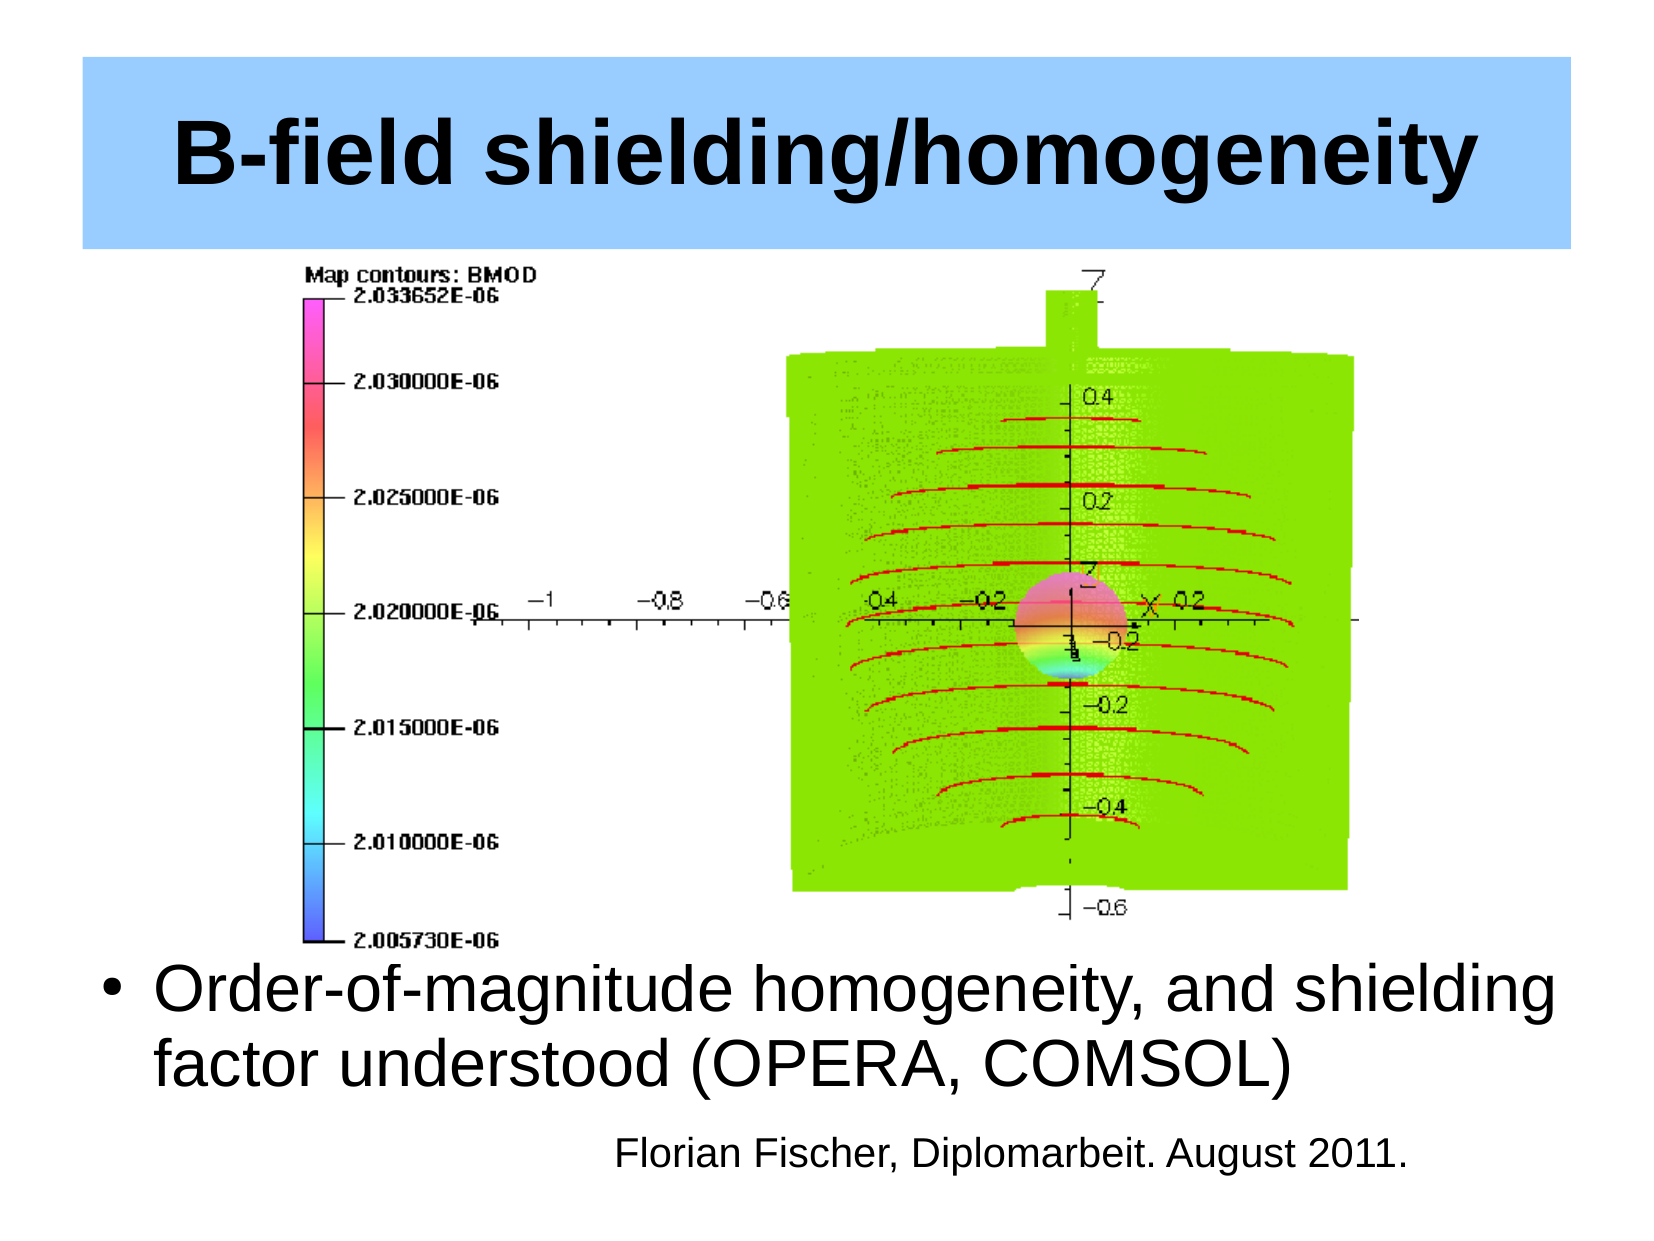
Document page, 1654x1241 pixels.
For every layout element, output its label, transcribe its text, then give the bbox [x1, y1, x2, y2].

list Order-of-magnitude homogeneity, and shielding factor understood (OPERA, COMSOL) Florian Fischer, Diplomarbeit. August 2011. [82, 950, 1571, 1199]
title B-field shielding/homogeneity [82, 56, 1571, 250]
picture [289, 253, 1359, 964]
